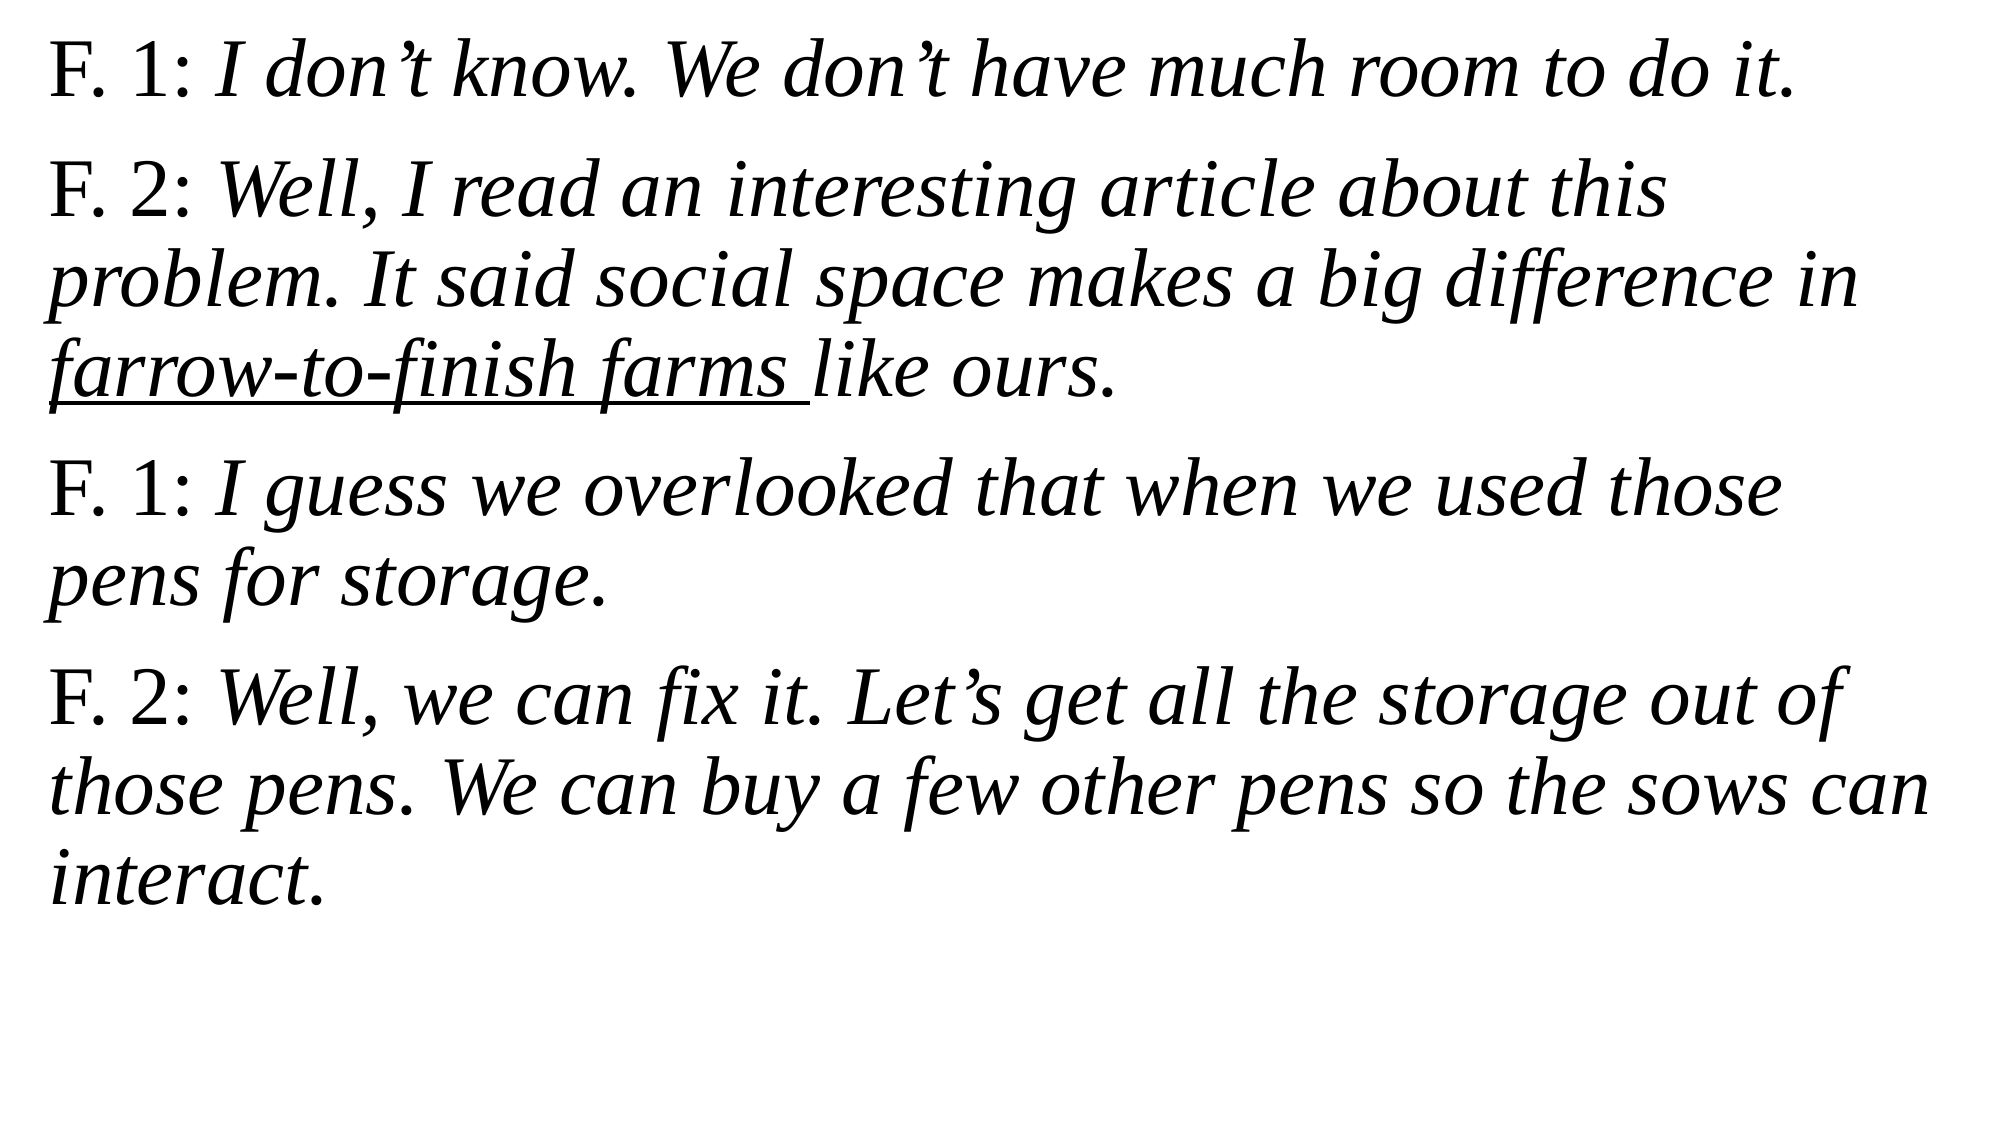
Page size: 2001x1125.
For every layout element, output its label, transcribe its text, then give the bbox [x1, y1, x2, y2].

list F. 1: I don’t know. We don’t have much room to do it. F. 2: Well, I read an interesting article about this problem. It said social space makes a big difference in farrow-to-finish farms like ours. F. 1: I guess we overlooked that when we used those pens for storage. F. 2: Well, we can fix it. Let’s get all the storage out of those pens. We can buy a few other pens so the sows can interact. [33, 17, 1967, 1102]
